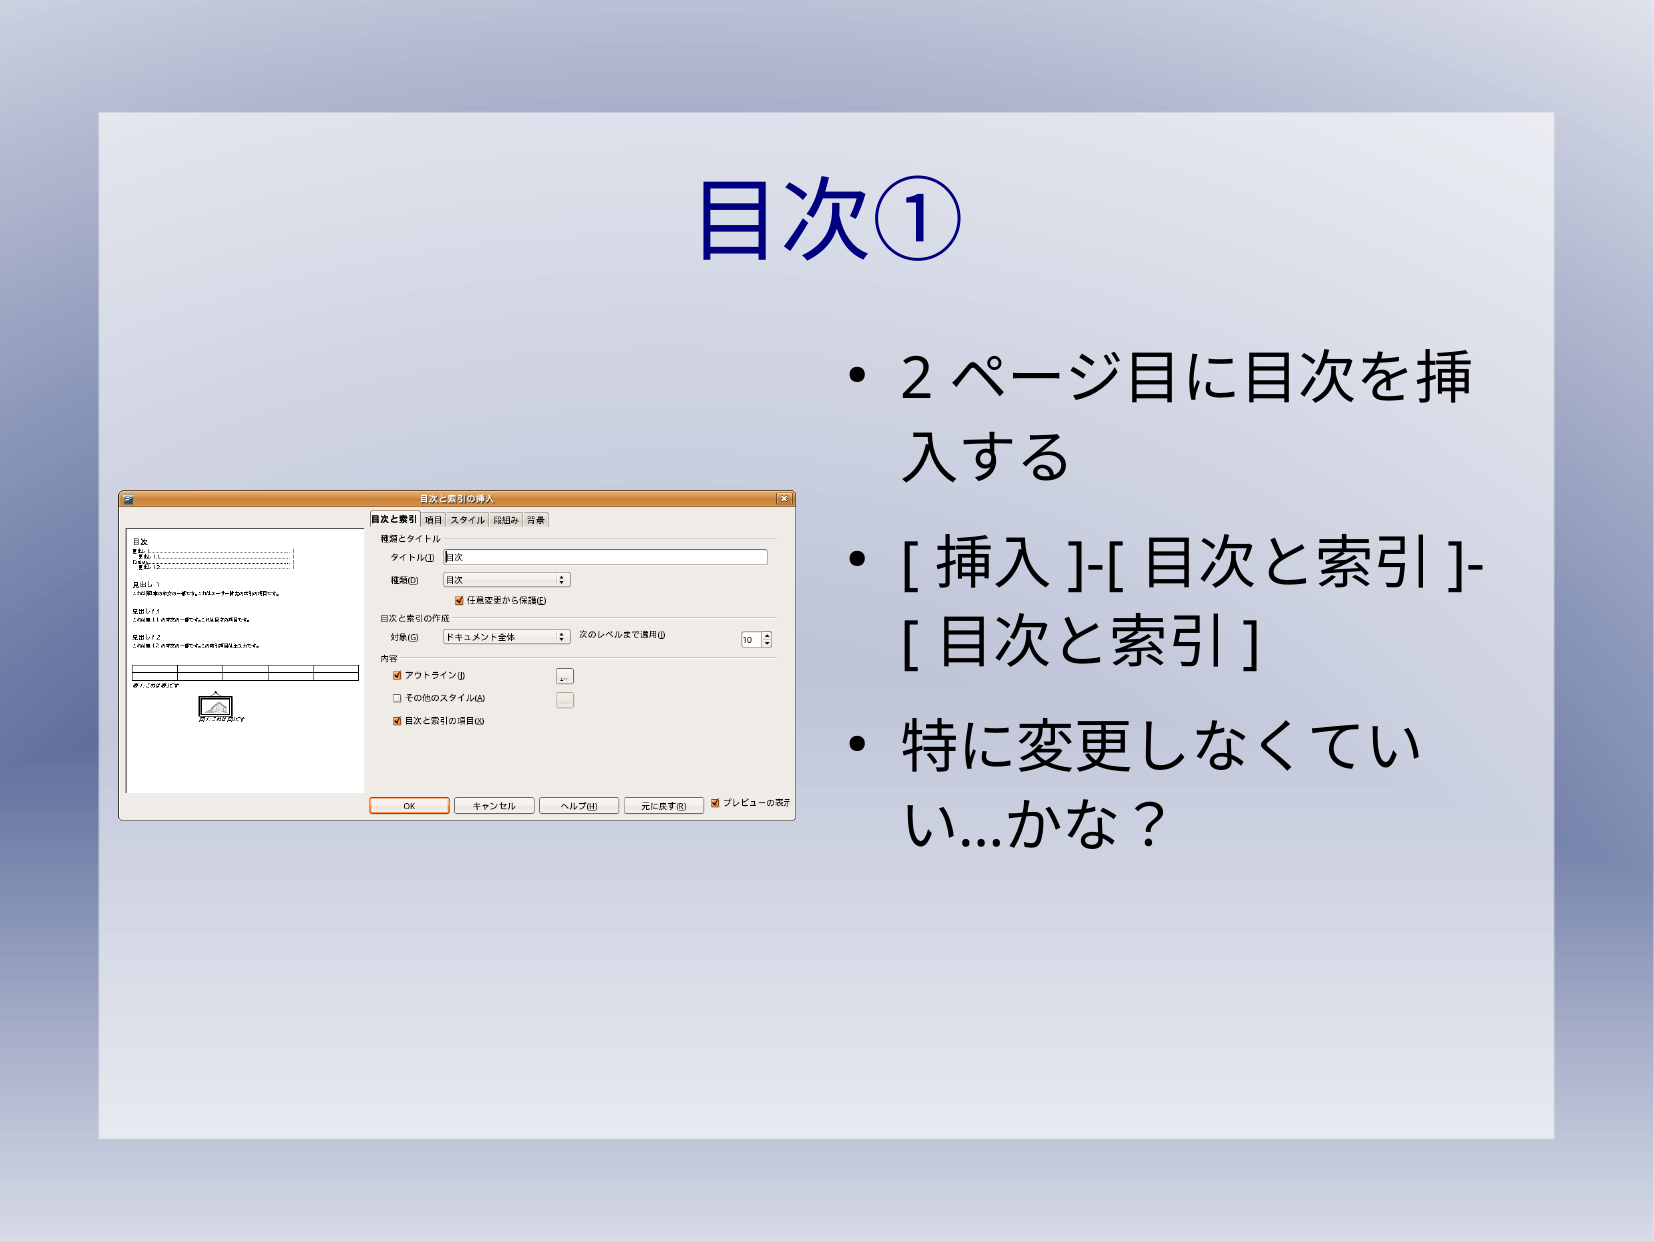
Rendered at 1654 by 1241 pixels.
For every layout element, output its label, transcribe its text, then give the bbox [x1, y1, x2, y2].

picture [0, 0, 1654, 1241]
title 目次① [118, 121, 1536, 315]
list 2ページ目に目次を挿入する [挿入]-[目次と索引]-[目次と索引] 特に変更しなくていい…かな？ [829, 336, 1507, 960]
